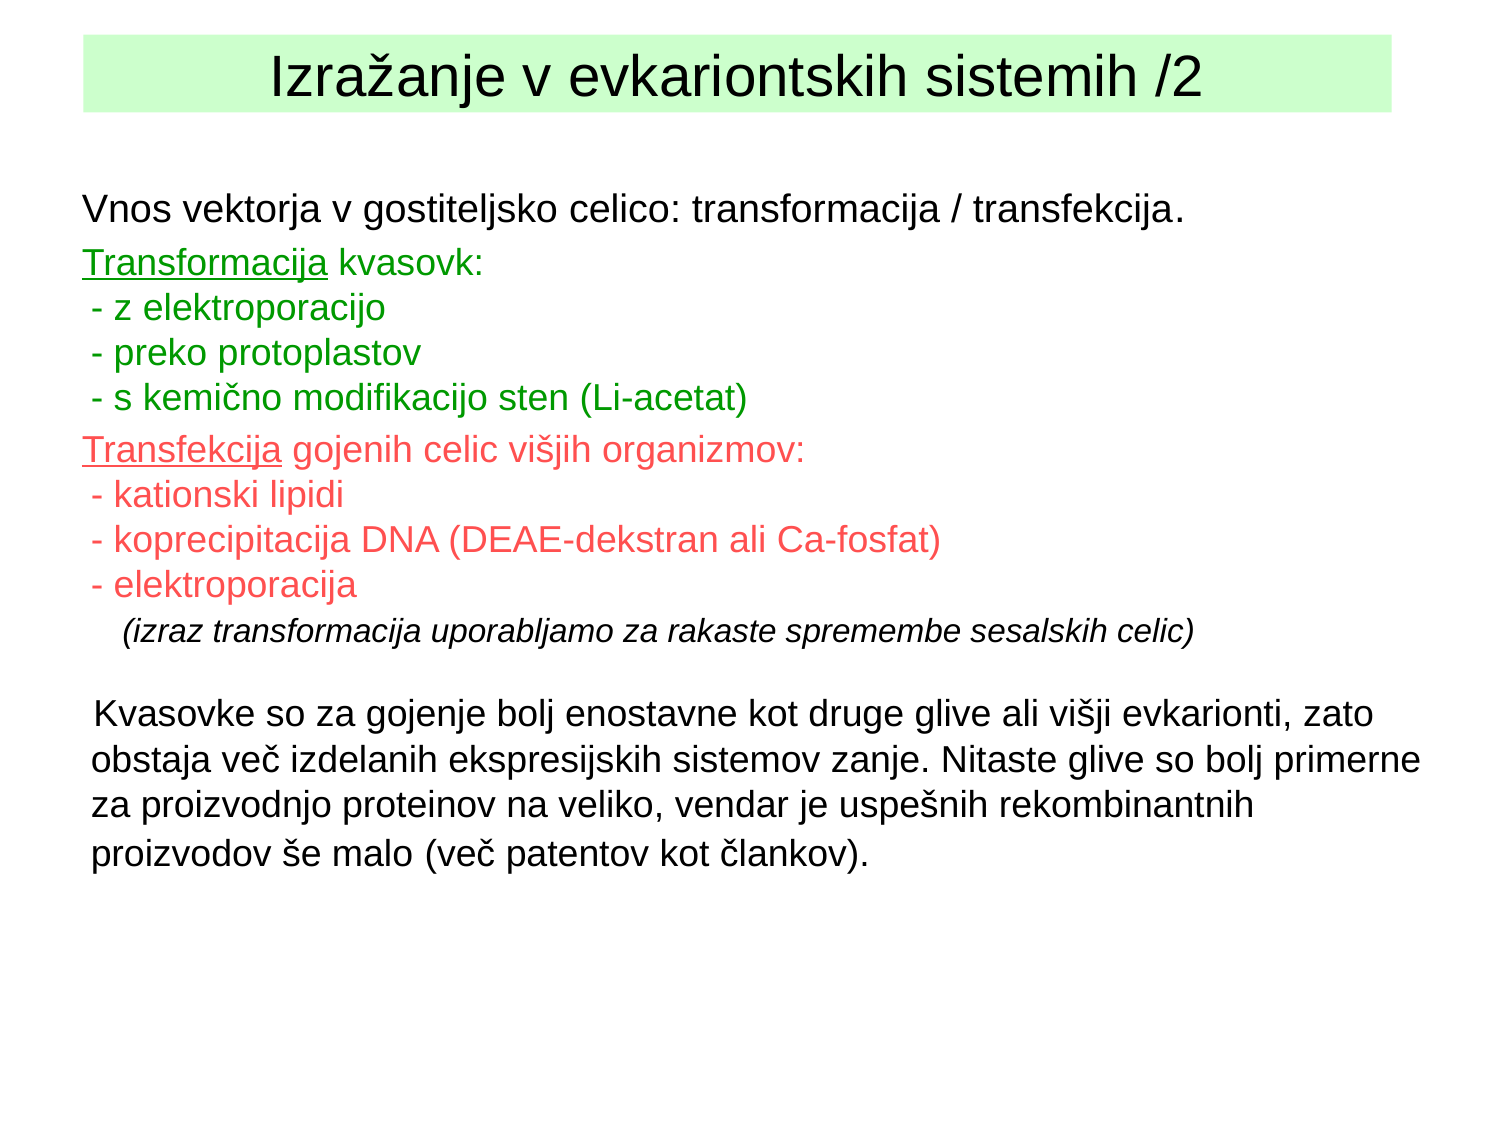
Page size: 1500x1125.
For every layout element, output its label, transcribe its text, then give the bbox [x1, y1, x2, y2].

list Vnos vektorja v gostiteljsko celico: transformacija / transfekcija. Transformacija kvasovk: - z elektroporacijo - preko protoplastov - s kemično modifikacijo sten (Li-acetat) Transfekcija gojenih celic višjih organizmov: - kationski lipidi - koprecipitacija DNA (DEAE-dekstran ali Ca-fosfat) - elektroporacija (izraz transformacija uporabljamo za rakaste spremembe sesalskih celic) Kvasovke so za gojenje bolj enostavne kot druge glive ali višji evkarionti, zato obstaja več izdelanih ekspresijskih sistemov zanje. Nitaste glive so bolj primerne za proizvodnjo proteinov na veliko, vendar je uspešnih rekombinantnih proizvodov še malo (več patentov kot člankov). [66, 172, 1450, 1083]
title Izražanje v evkariontskih sistemih /2 [83, 34, 1392, 113]
